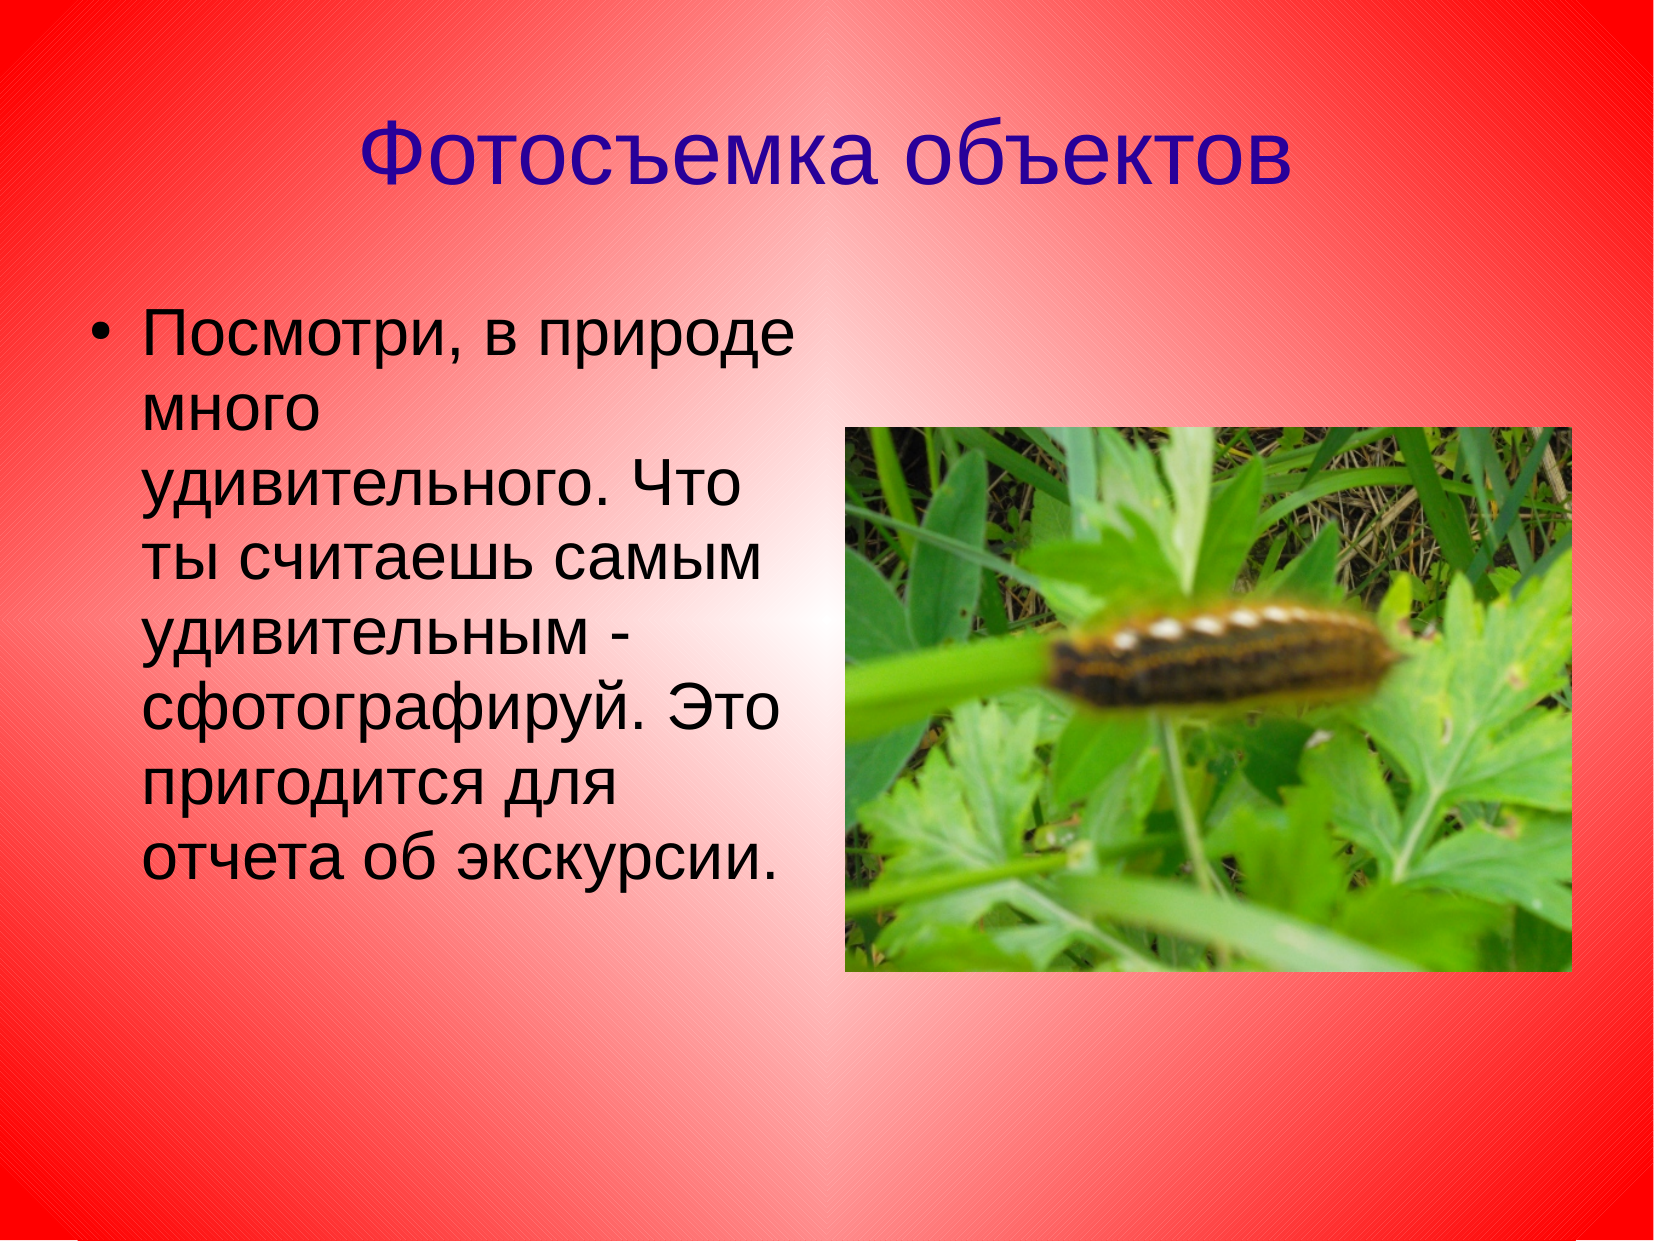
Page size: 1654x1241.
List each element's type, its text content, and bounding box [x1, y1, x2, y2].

picture [845, 427, 1572, 972]
title Фотосъемка объектов [82, 49, 1571, 257]
list Посмотри, в природе много удивительного. Что ты считаешь самым удивительным - сфотографируй. Это пригодится для отчета об экскурсии. [71, 295, 798, 1114]
